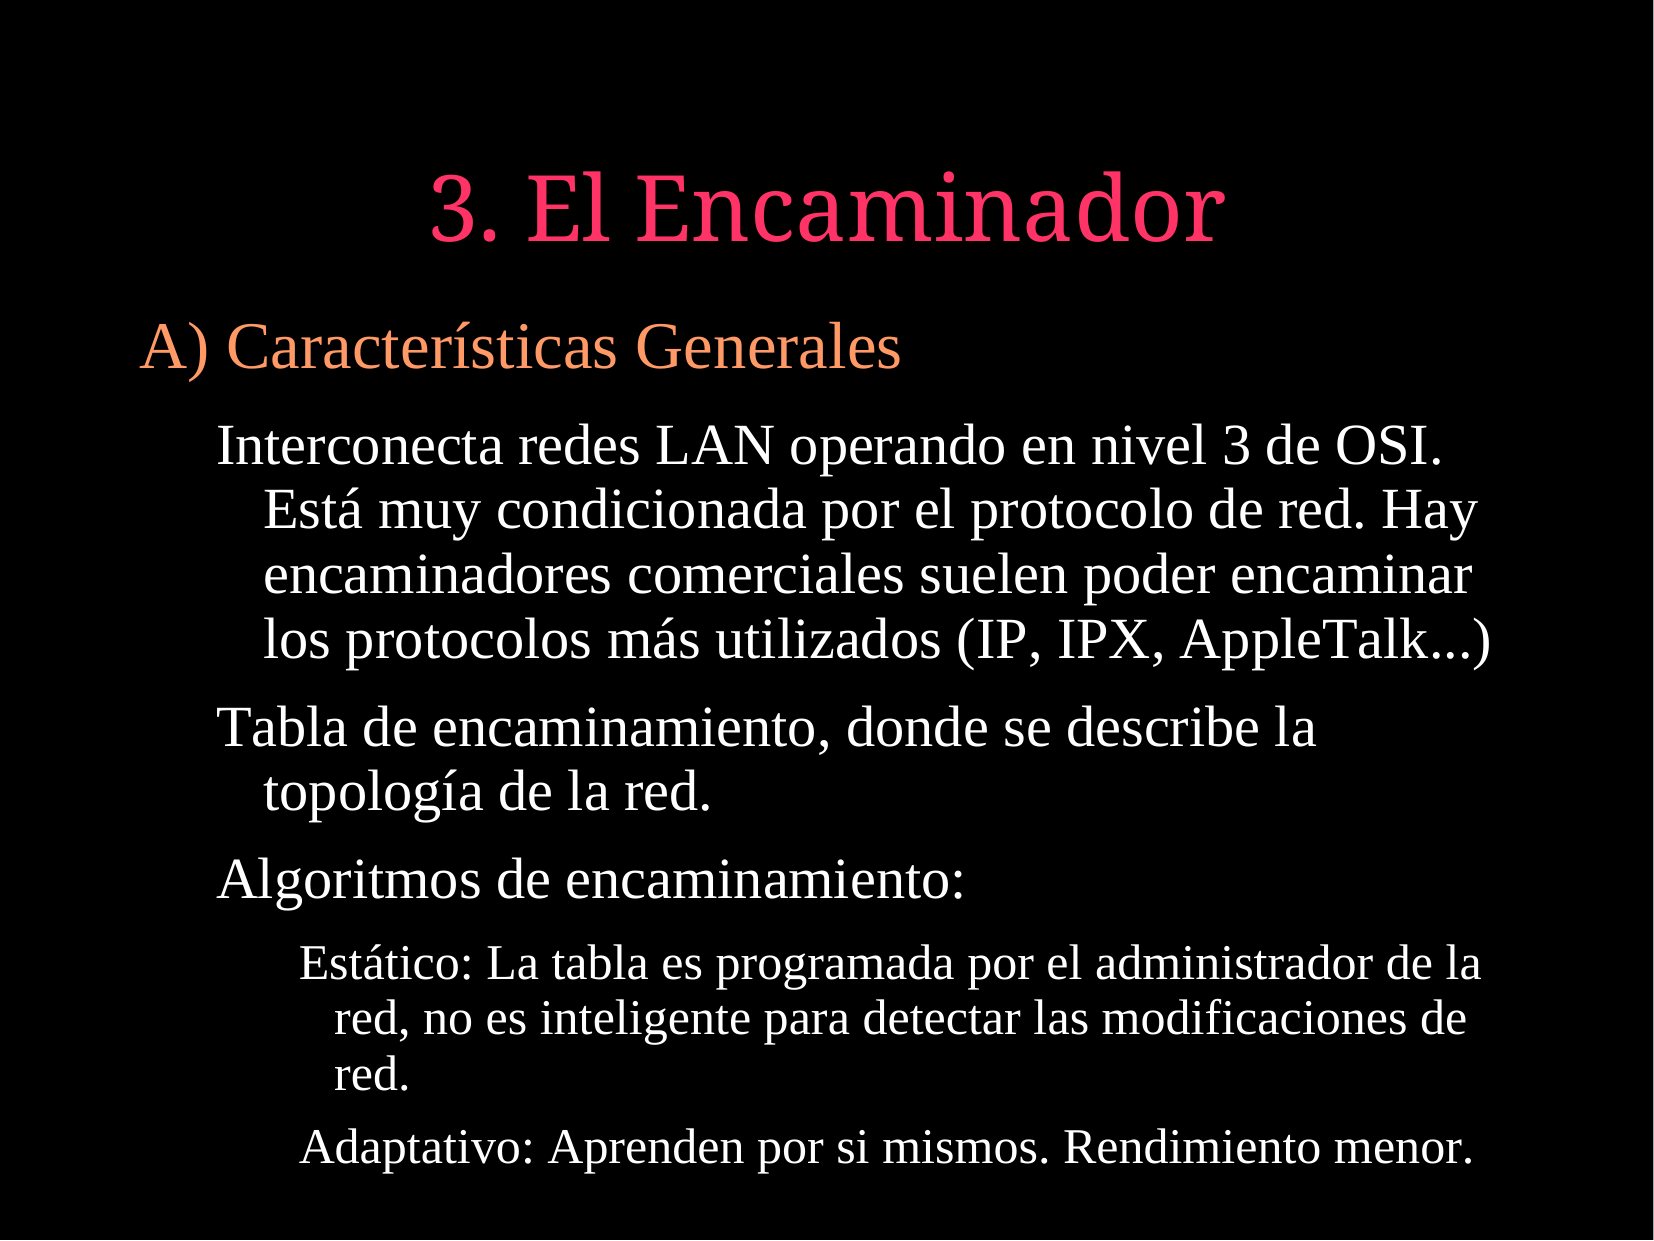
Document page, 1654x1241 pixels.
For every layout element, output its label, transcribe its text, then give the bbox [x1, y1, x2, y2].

title 3. El Encaminador [121, 102, 1534, 308]
list A) Características Generales Interconecta redes LAN operando en nivel 3 de OSI. Está muy condicionada por el protocolo de red. Hay encaminadores comerciales suelen poder encaminar los protocolos más utilizados (IP, IPX, AppleTalk...) Tabla de encaminamiento, donde se describe la topología de la red. Algoritmos de encaminamiento: Estático: La tabla es programada por el administrador de la red, no es inteligente para detectar las modificaciones de red. Adaptativo: Aprenden por si mismos. Rendimiento menor. [121, 308, 1534, 1241]
